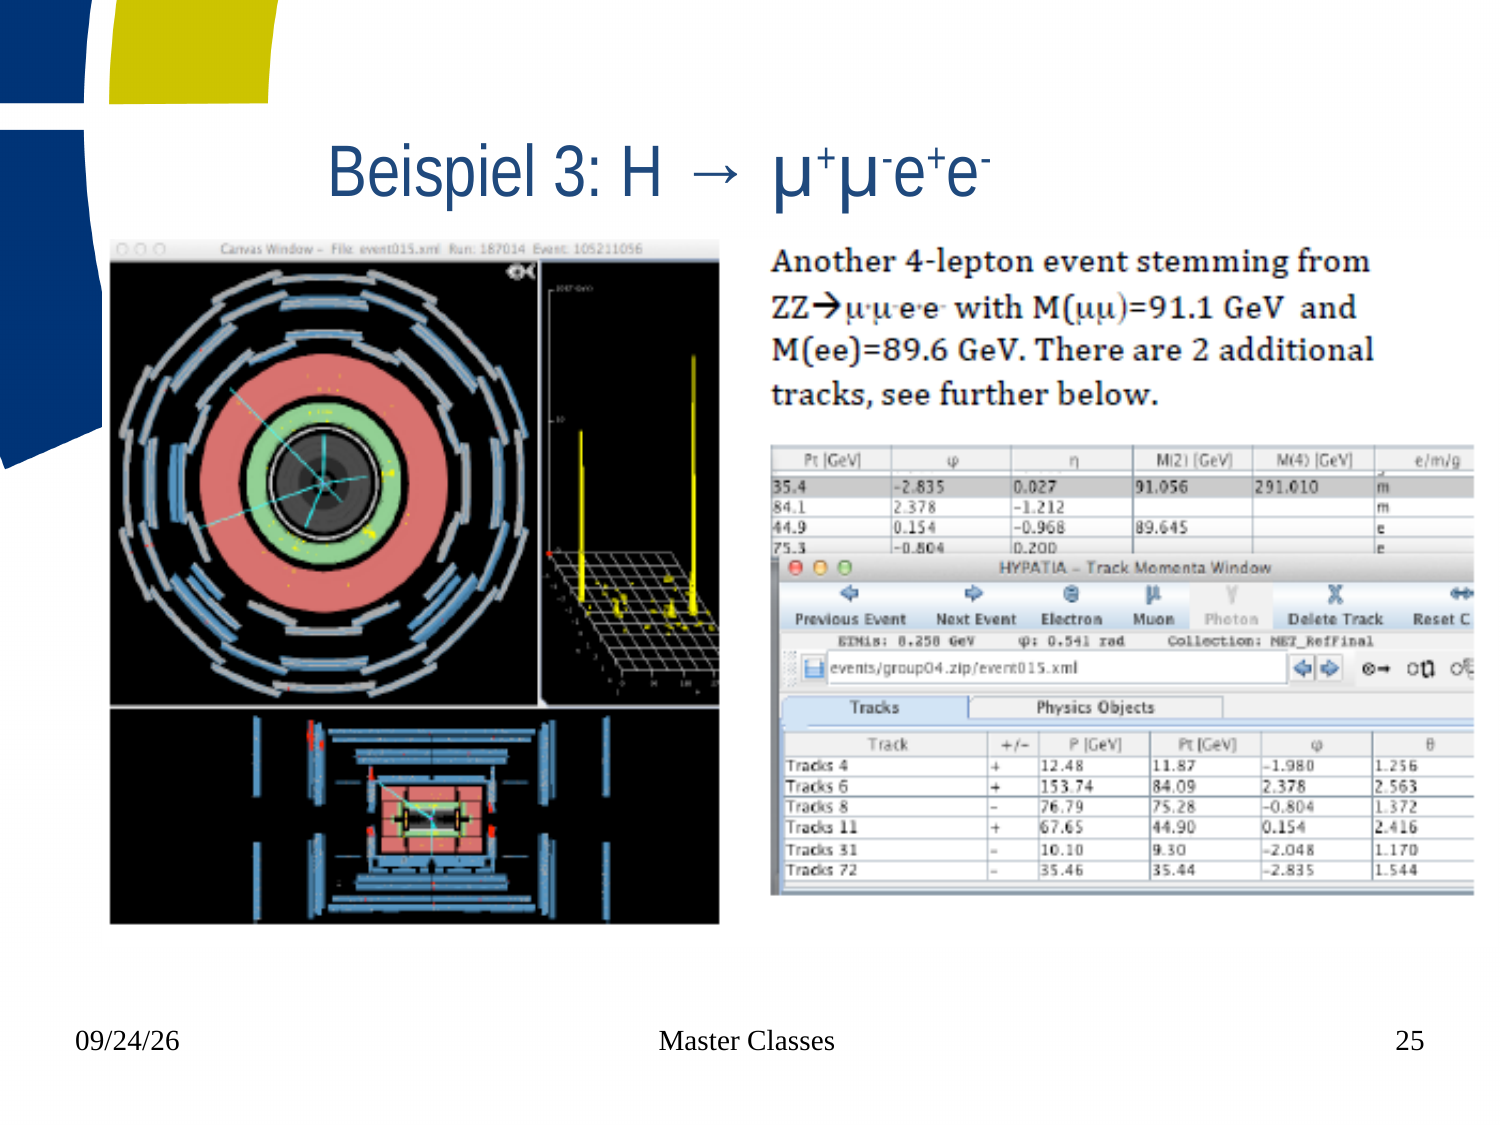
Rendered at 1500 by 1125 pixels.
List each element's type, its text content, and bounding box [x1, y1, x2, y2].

picture [0, 0, 1500, 1125]
title Beispiel 3: H → μ+μ-e+e- [312, 101, 1400, 233]
